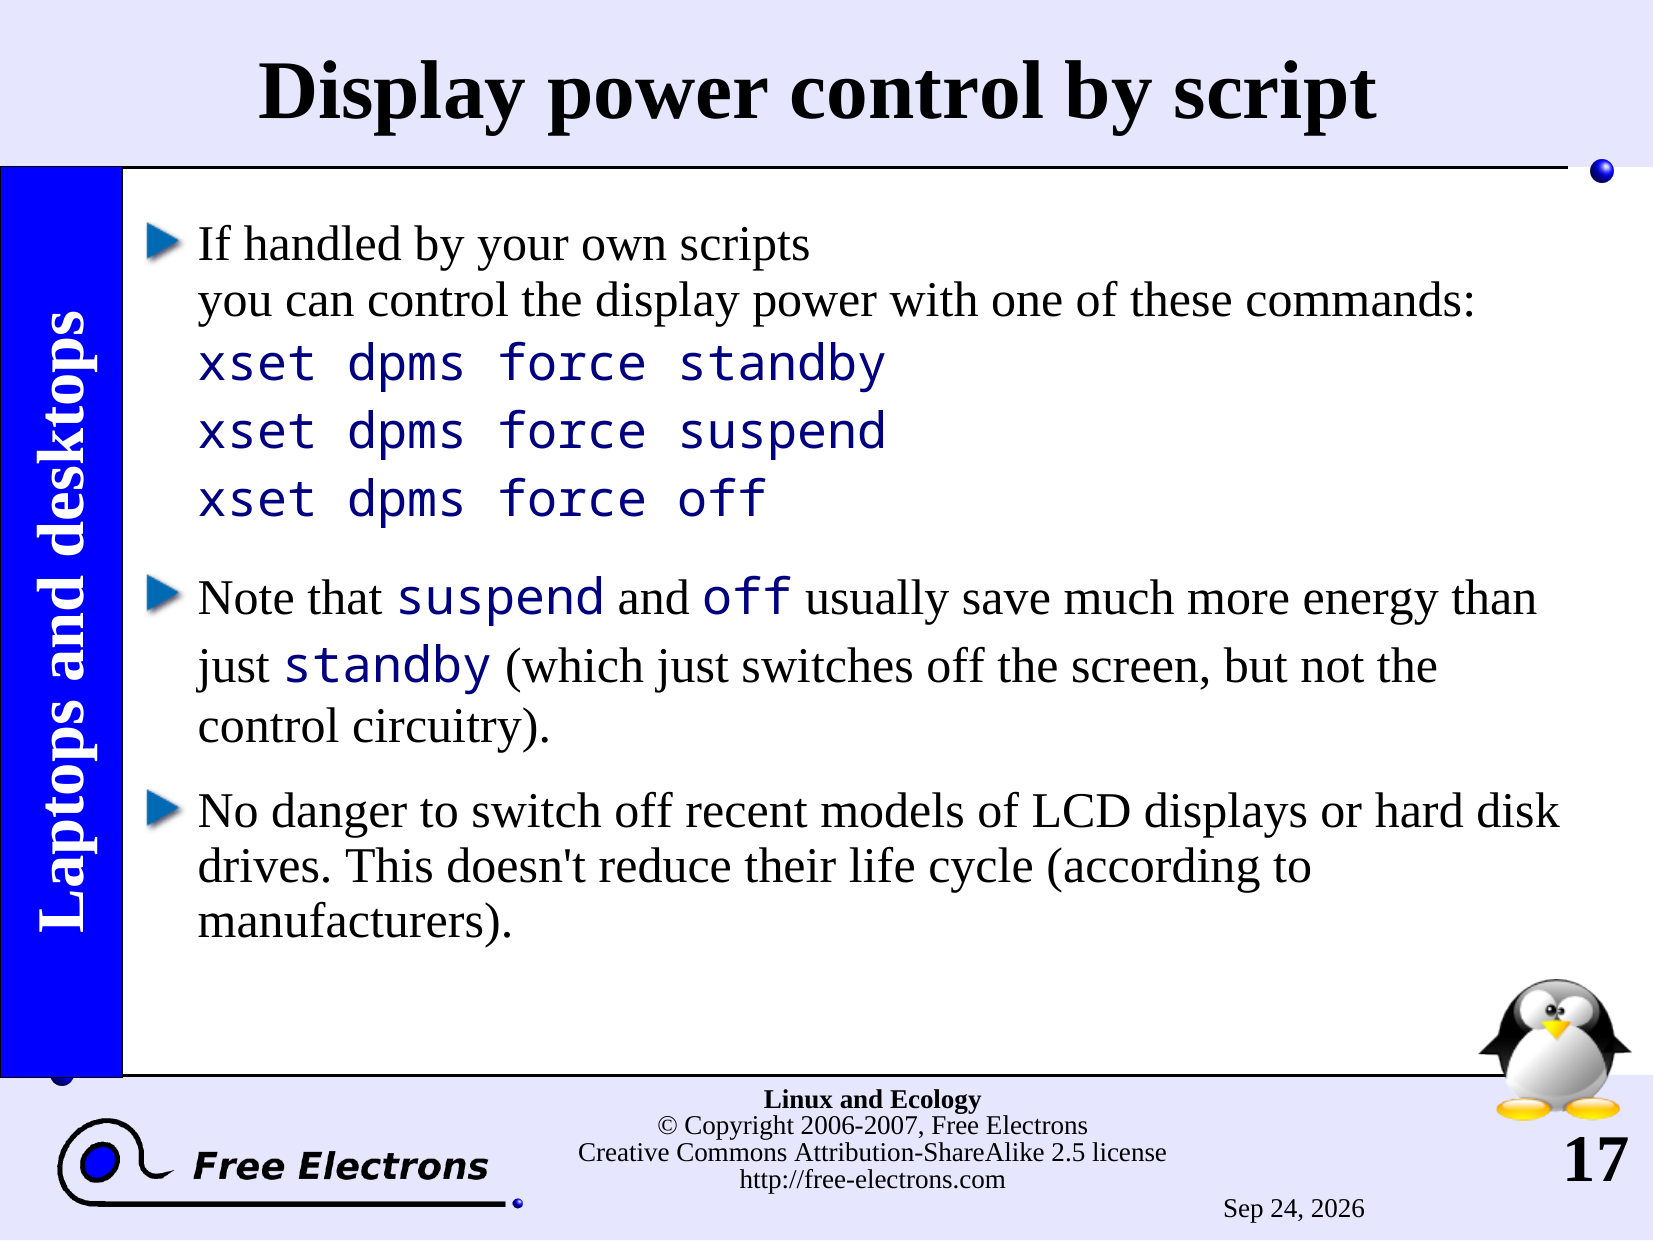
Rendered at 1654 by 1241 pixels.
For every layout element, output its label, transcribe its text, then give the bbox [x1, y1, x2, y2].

list If handled by your own scripts you can control the display power with one of these commands: xset dpms force standby xset dpms force suspend xset dpms force off Note that suspend and off usually save much more energy than just standby (which just switches off the screen, but not the control circuitry). No danger to switch off recent models of LCD displays or hard disk drives. This doesn't reduce their life cycle (according to manufacturers). [126, 216, 1574, 1066]
picture [50, 1107, 527, 1216]
text_box Laptops and desktops [0, 166, 123, 1078]
picture [1476, 979, 1634, 1121]
title Display power control by script [33, 29, 1604, 153]
